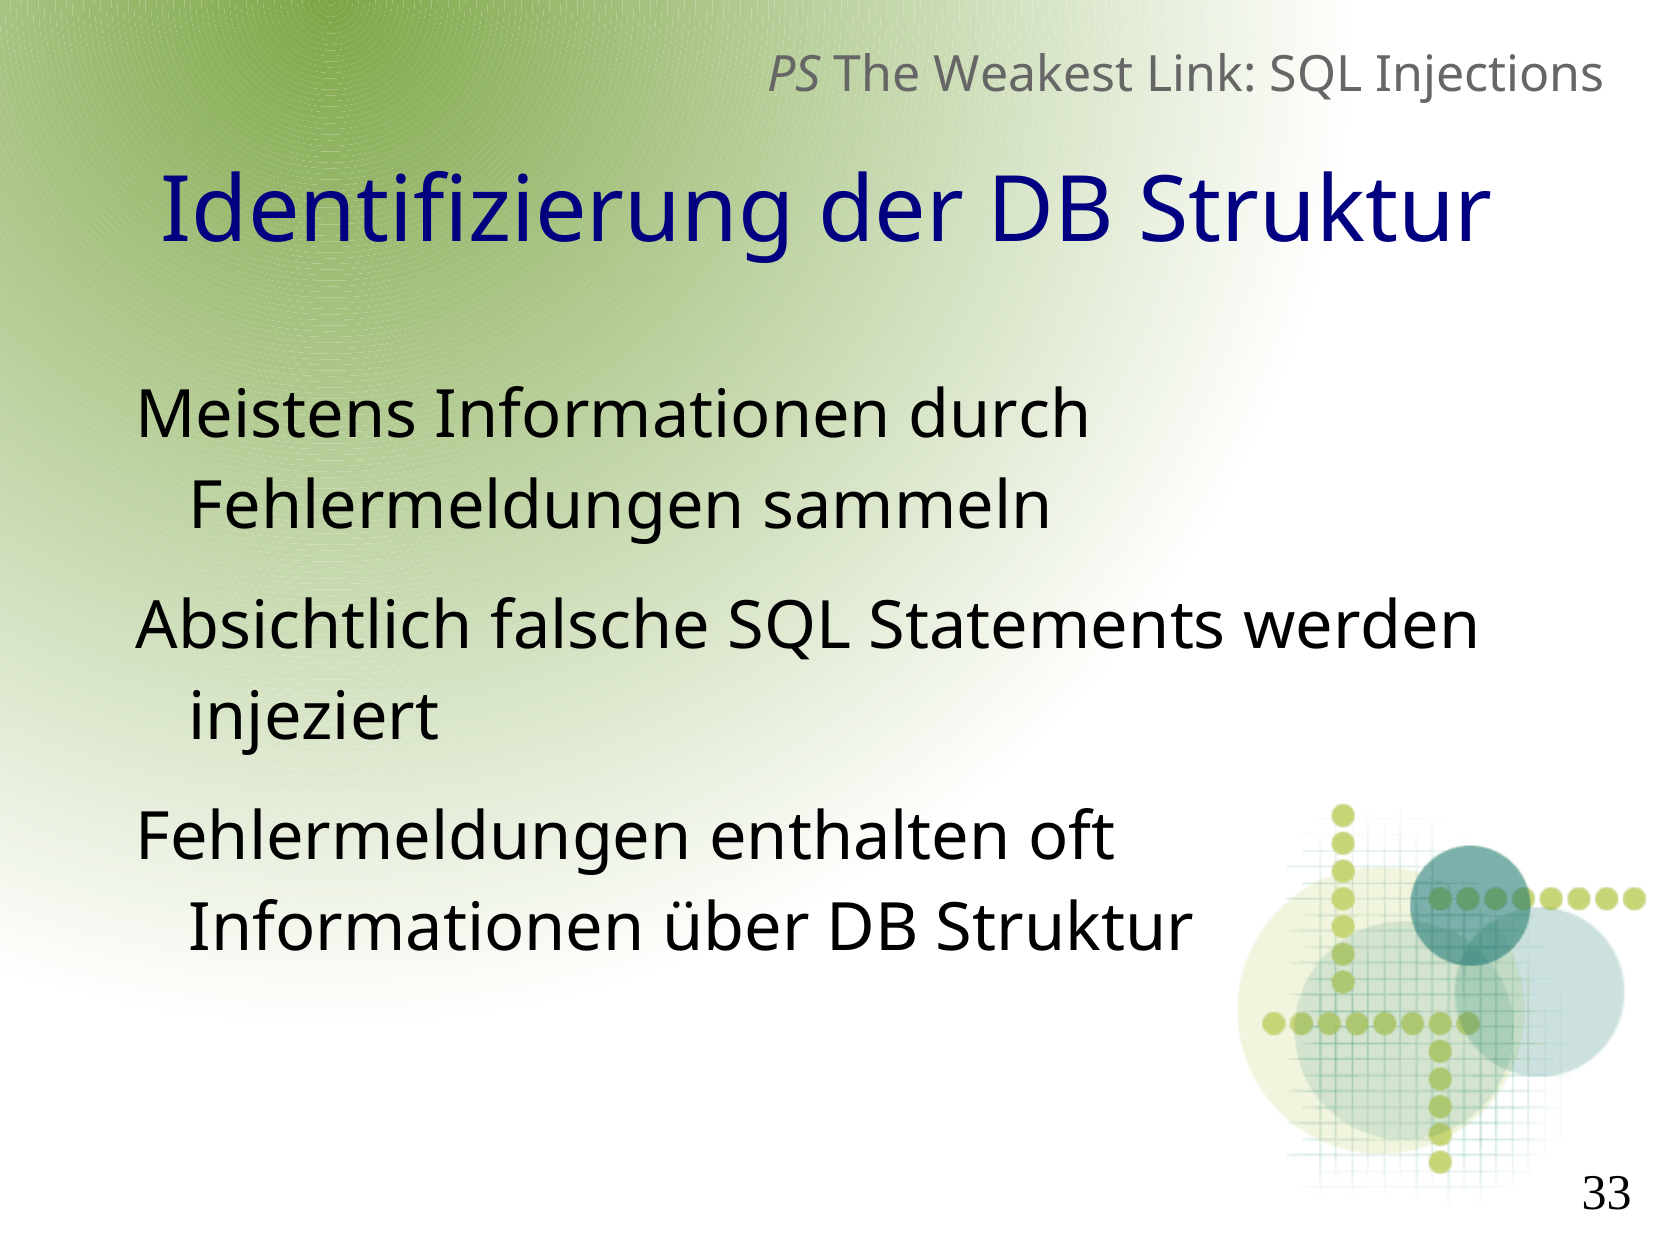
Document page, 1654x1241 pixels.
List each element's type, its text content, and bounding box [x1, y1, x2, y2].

picture [1224, 792, 1654, 1211]
title Identifizierung der DB Struktur [121, 102, 1534, 311]
list Meistens Informationen durch Fehlermeldungen sammeln Absichtlich falsche SQL Statements werden injeziert Fehlermeldungen enthalten oft Informationen über DB Struktur [117, 366, 1530, 1148]
